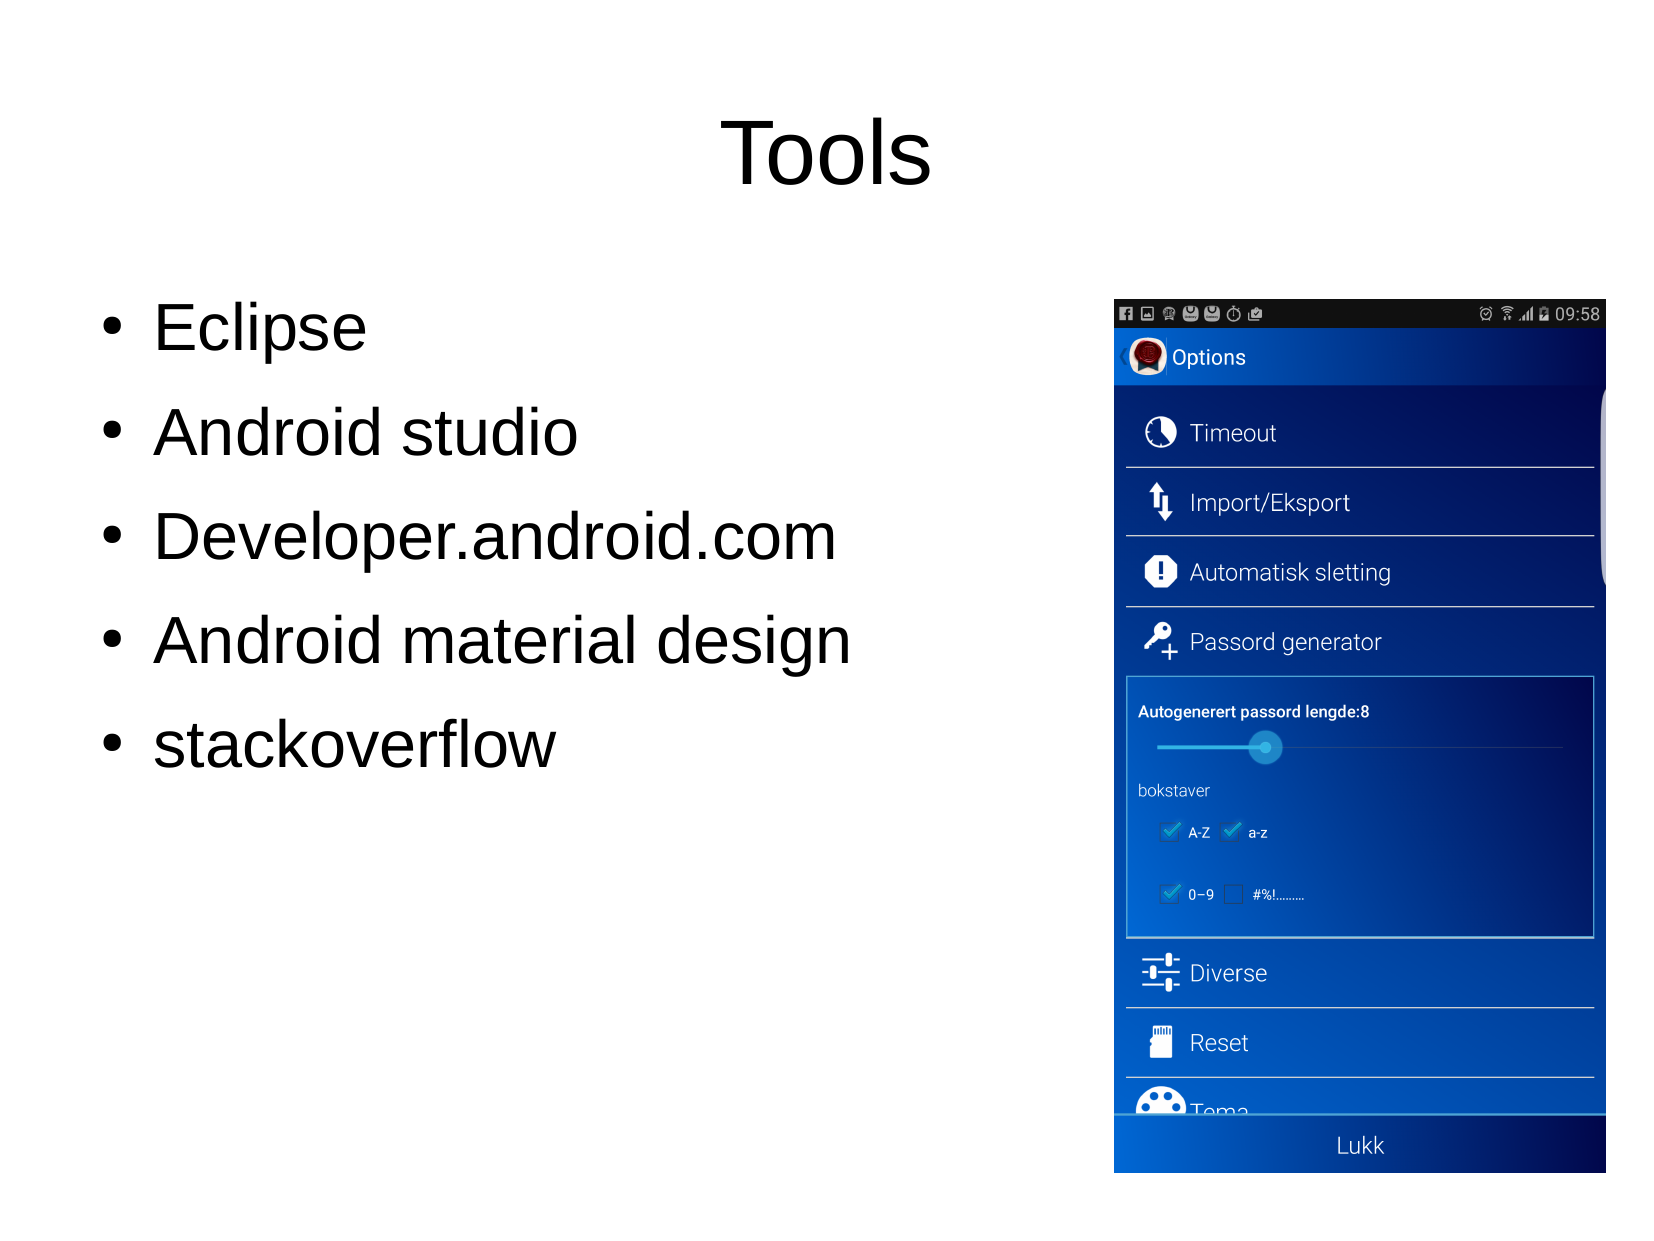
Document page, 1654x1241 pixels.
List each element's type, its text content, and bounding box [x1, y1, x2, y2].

title Tools [82, 49, 1571, 257]
picture [1114, 299, 1606, 1173]
list Eclipse Android studio Developer.android.com Android material design stackoverflow [82, 290, 1571, 1010]
